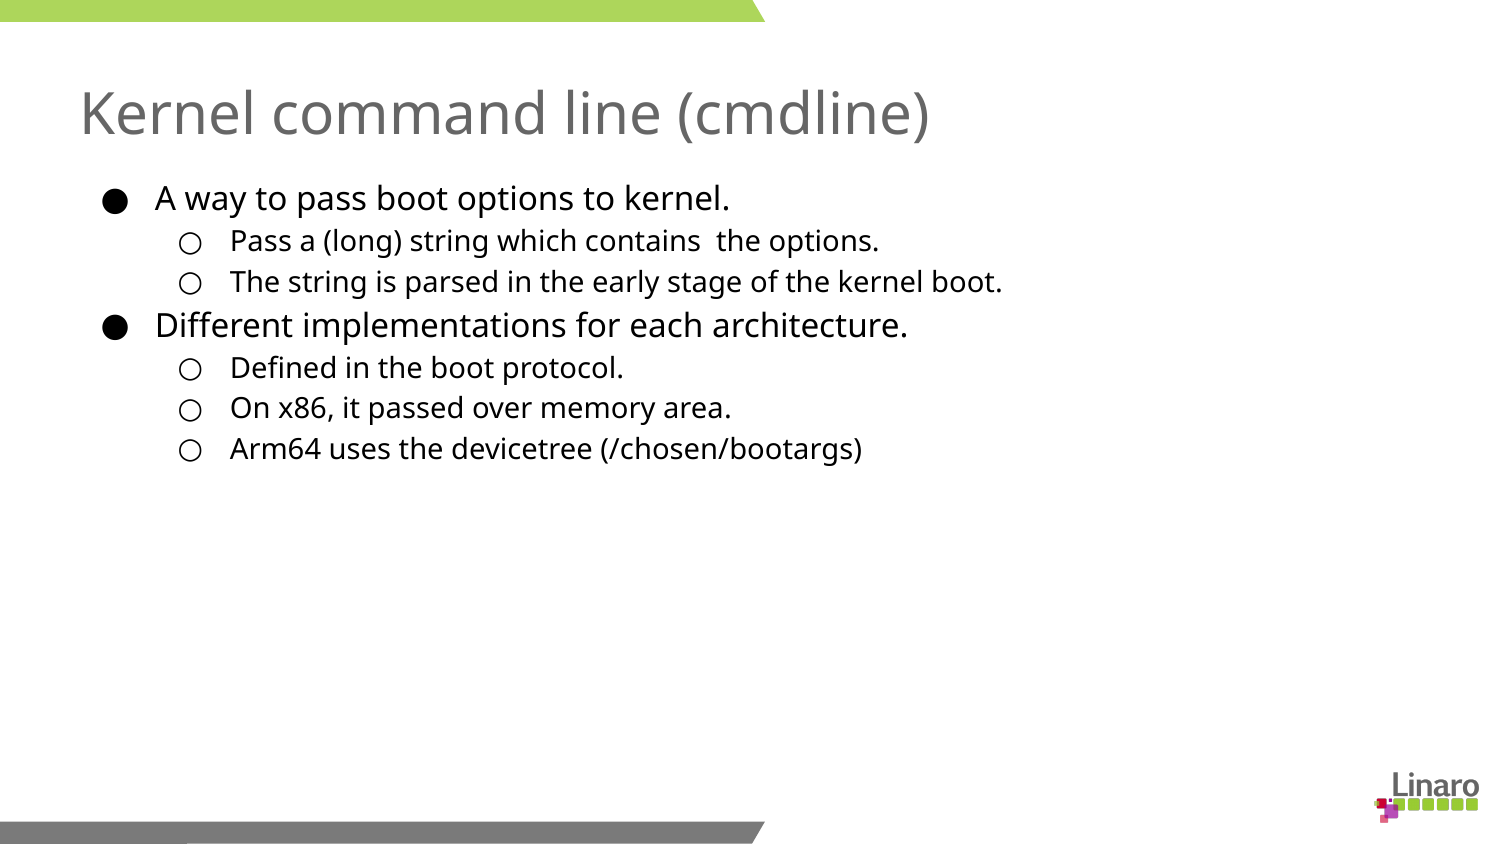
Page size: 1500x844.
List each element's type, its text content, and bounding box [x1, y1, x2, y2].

list A way to pass boot options to kernel. Pass a (long) string which contains the options. The string is parsed in the early stage of the kernel boot. Different implementations for each architecture. Defined in the boot protocol. On x86, it passed over memory area. Arm64 uses the devicetree (/chosen/bootargs) [73, 162, 1427, 798]
title Kernel command line (cmdline) [73, 59, 1427, 162]
picture [1372, 770, 1481, 825]
